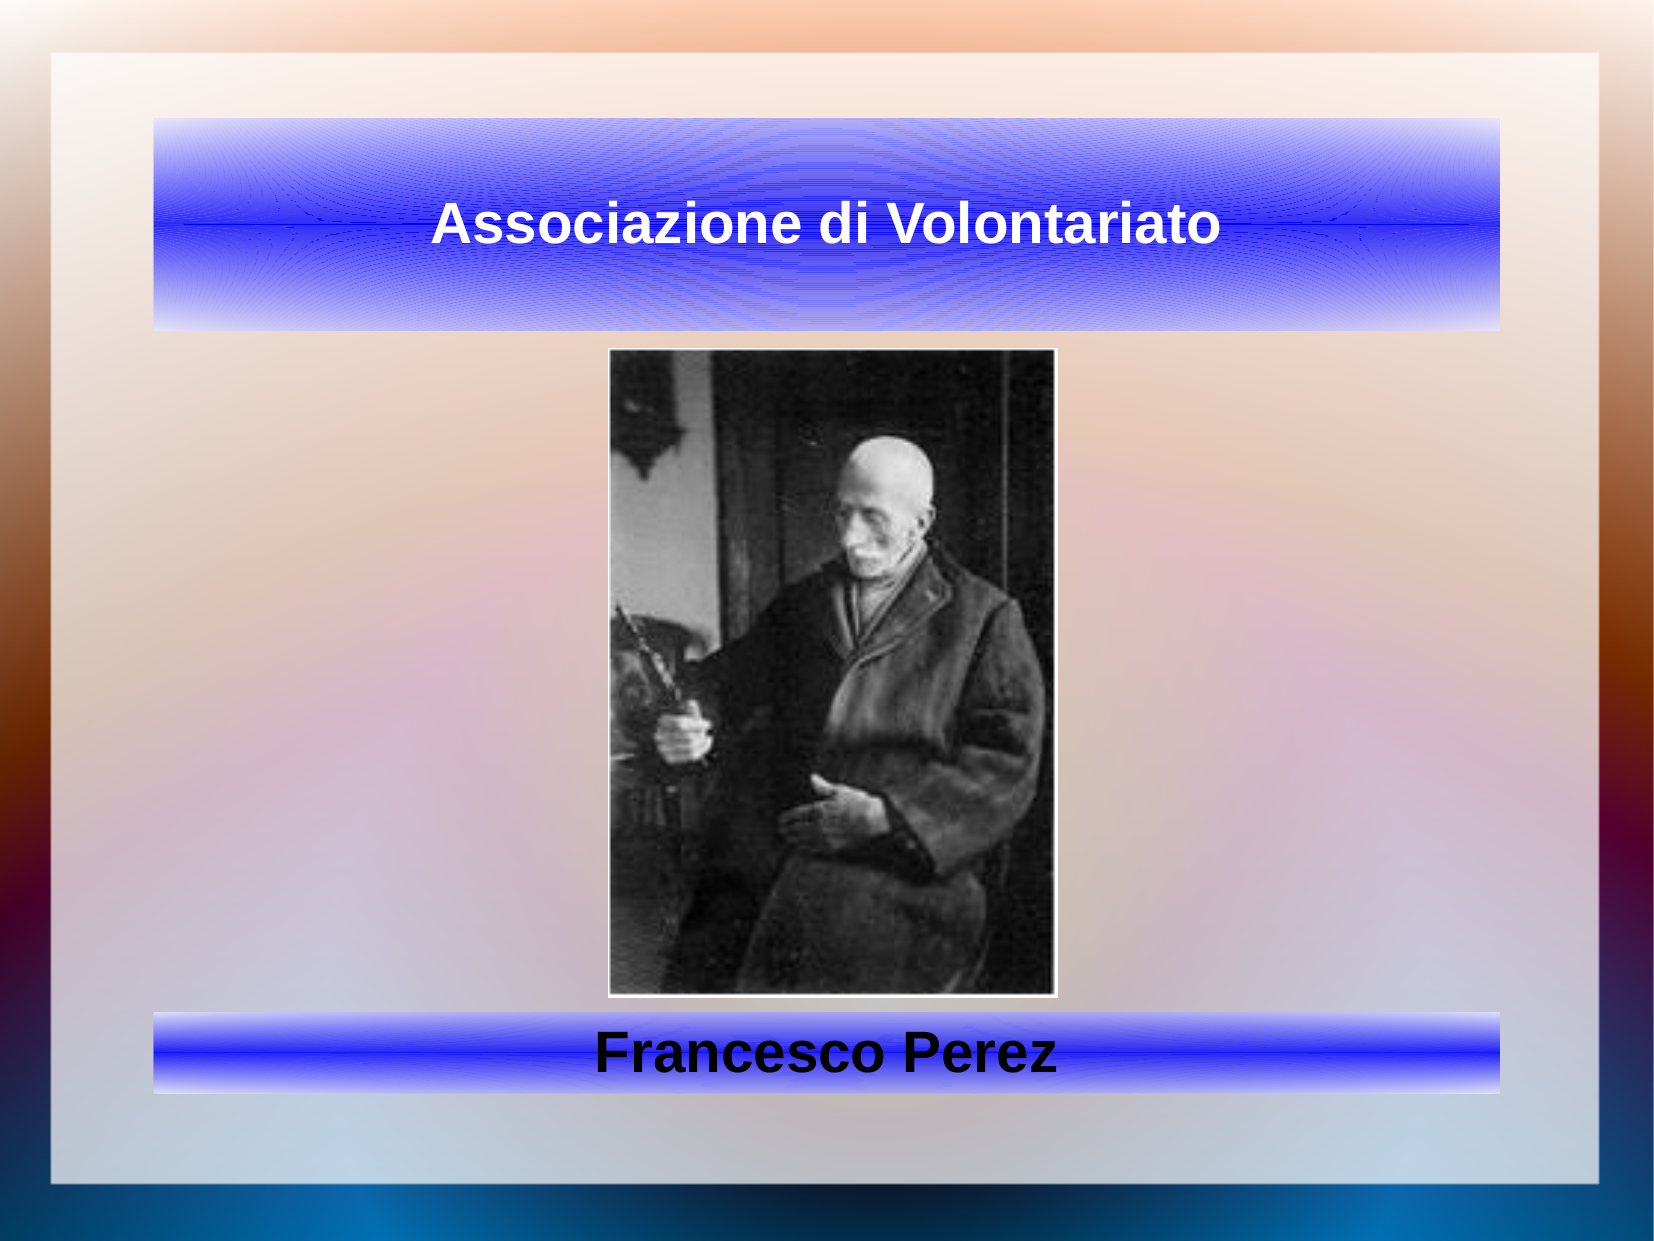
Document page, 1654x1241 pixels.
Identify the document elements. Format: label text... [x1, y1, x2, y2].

picture [0, 0, 1654, 1241]
text_box Associazione di Volontariato [153, 118, 1501, 331]
text_box Francesco Perez [153, 1012, 1501, 1094]
